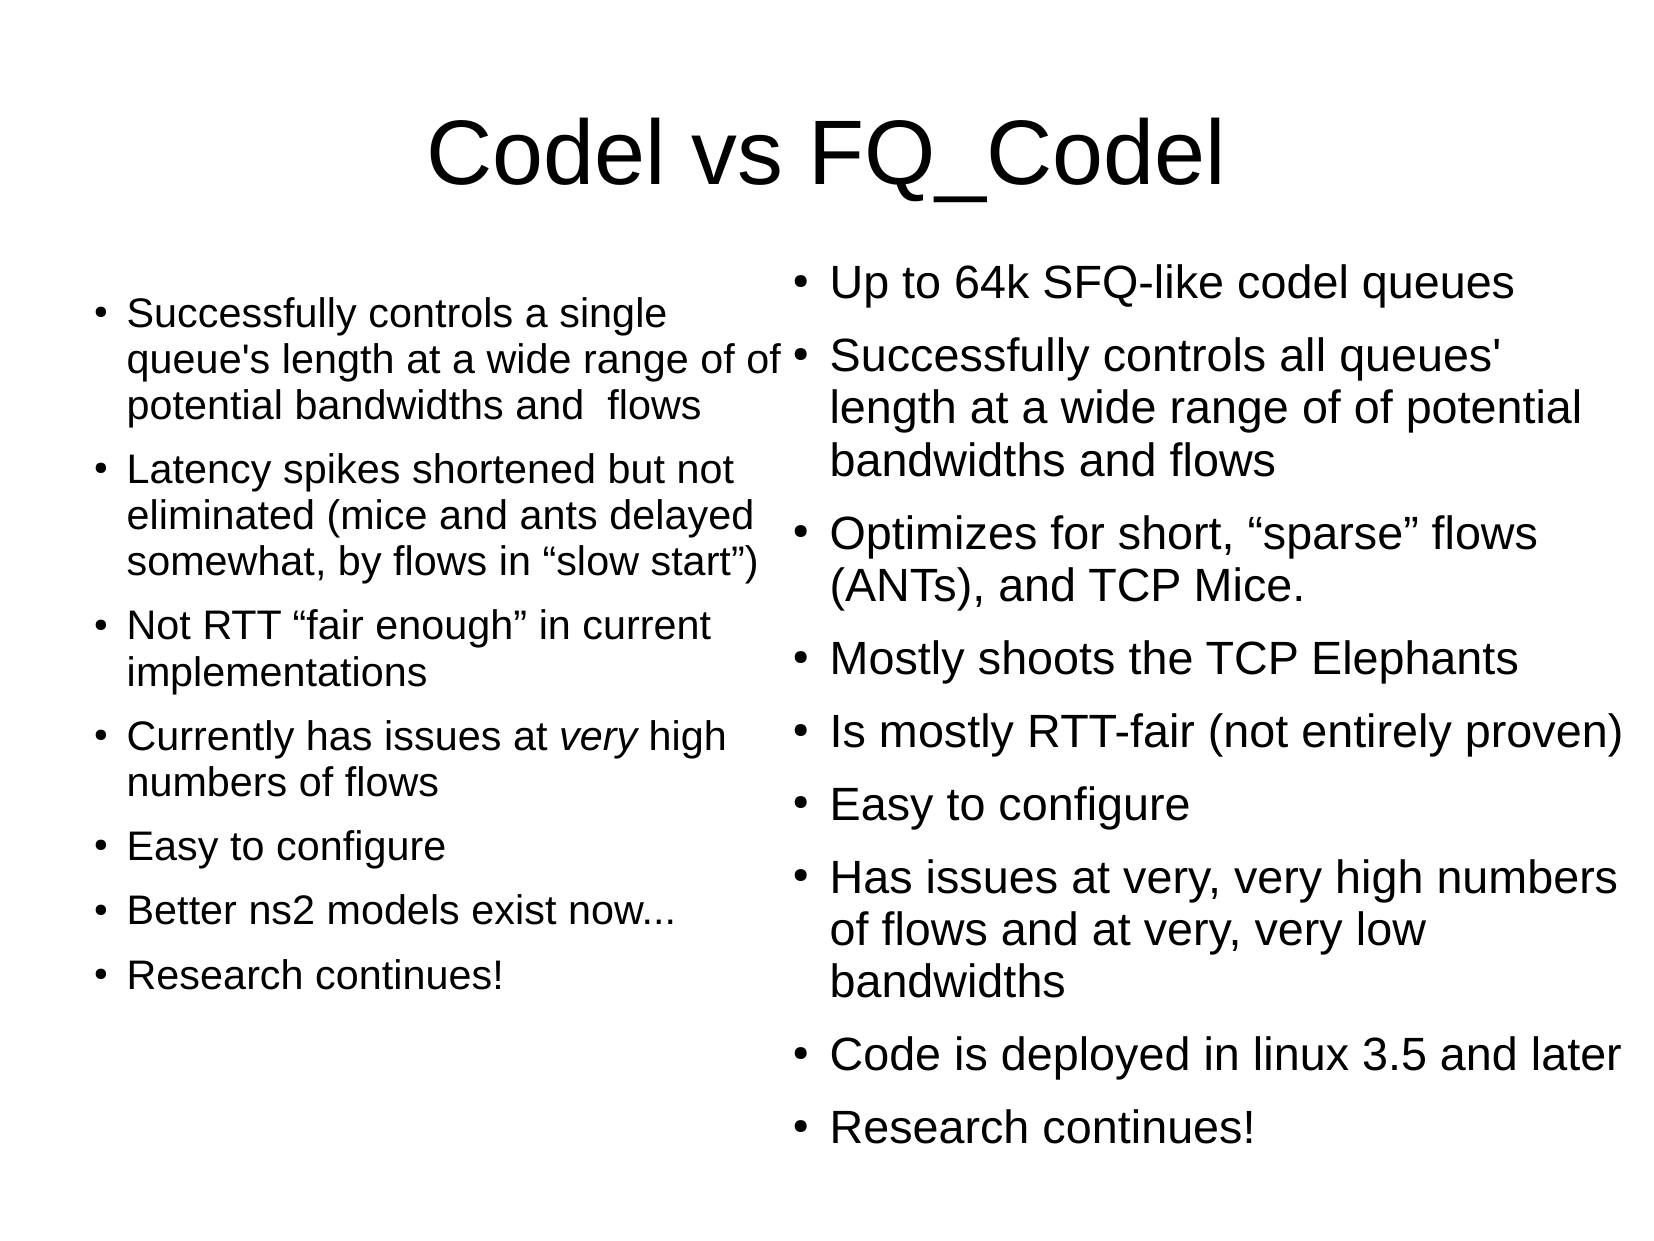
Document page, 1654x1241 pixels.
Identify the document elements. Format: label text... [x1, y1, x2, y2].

list Successfully controls a single queue's length at a wide range of of potential bandwidths and flows Latency spikes shortened but not eliminated (mice and ants delayed somewhat, by flows in “slow start”) Not RTT “fair enough” in current implementations Currently has issues at very high numbers of flows Easy to configure Better ns2 models exist now... Research continues! [82, 290, 780, 1010]
list Up to 64k SFQ-like codel queues Successfully controls all queues' length at a wide range of of potential bandwidths and flows Optimizes for short, “sparse” flows (ANTs), and TCP Mice. Mostly shoots the TCP Elephants Is mostly RTT-fair (not entirely proven) Easy to configure Has issues at very, very high numbers of flows and at very, very low bandwidths Code is deployed in linux 3.5 and later Research continues! [780, 256, 1630, 1241]
title Codel vs FQ_Codel [82, 49, 1571, 257]
